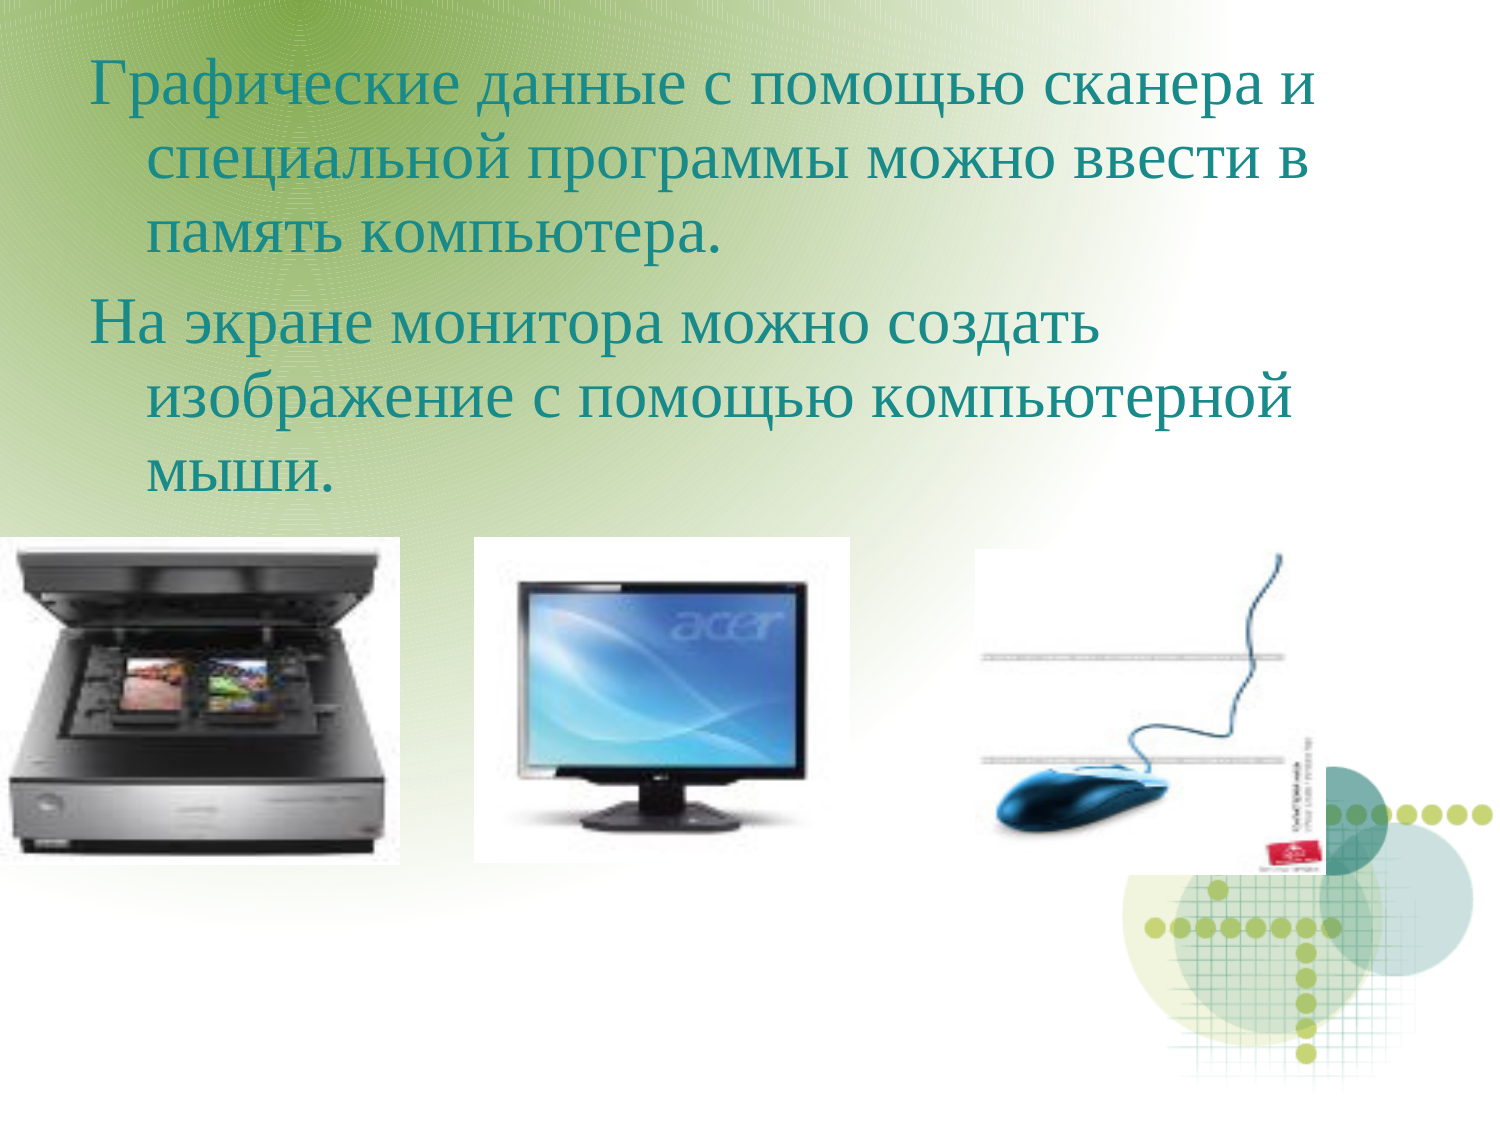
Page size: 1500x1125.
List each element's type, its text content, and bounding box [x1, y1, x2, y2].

picture [474, 537, 850, 863]
picture [975, 549, 1500, 1098]
picture [0, 537, 400, 865]
list Графические данные с помощью сканера и специальной программы можно ввести в память компьютера. На экране монитора можно создать изображение с помощью компьютерной мыши. [75, 37, 1426, 688]
